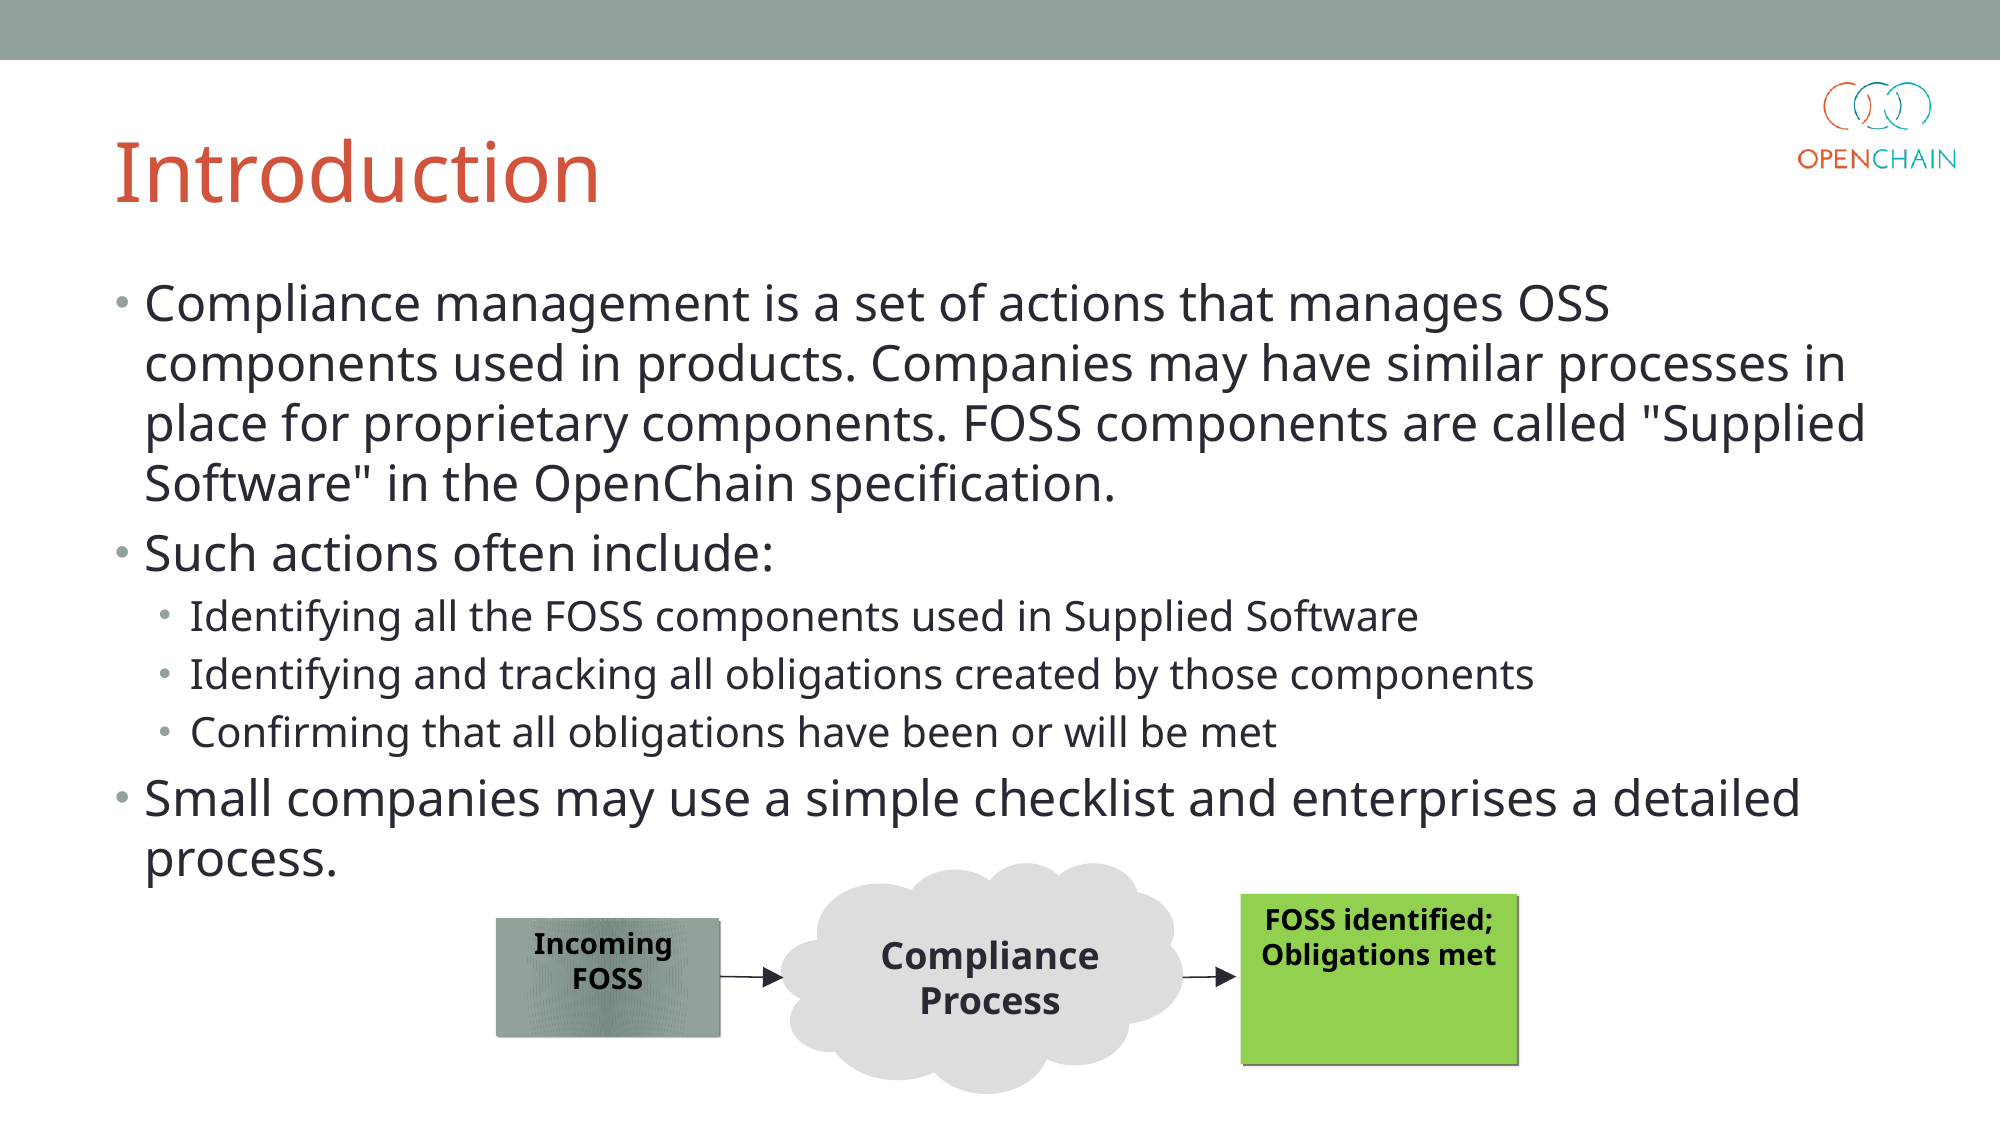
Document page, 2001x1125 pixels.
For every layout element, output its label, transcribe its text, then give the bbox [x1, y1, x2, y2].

text_box Incoming FOSS [495, 918, 720, 1037]
picture [1798, 82, 1955, 169]
text_box [780, 863, 1184, 1095]
text_box Compliance Process [864, 916, 1116, 1038]
title Introduction [99, 87, 1900, 250]
list Compliance management is a set of actions that manages OSS components used in products. Companies may have similar processes in place for proprietary components. FOSS components are called "Supplied Software" in the OpenChain specification. Such actions often include: Identifying all the FOSS components used in Supplied Software Identifying and tracking all obligations created by those components Confirming that all obligations have been or will be met Small companies may use a simple checklist and enterprises a detailed process. [99, 263, 1900, 1064]
text_box FOSS identified; Obligations met [1240, 893, 1518, 1065]
